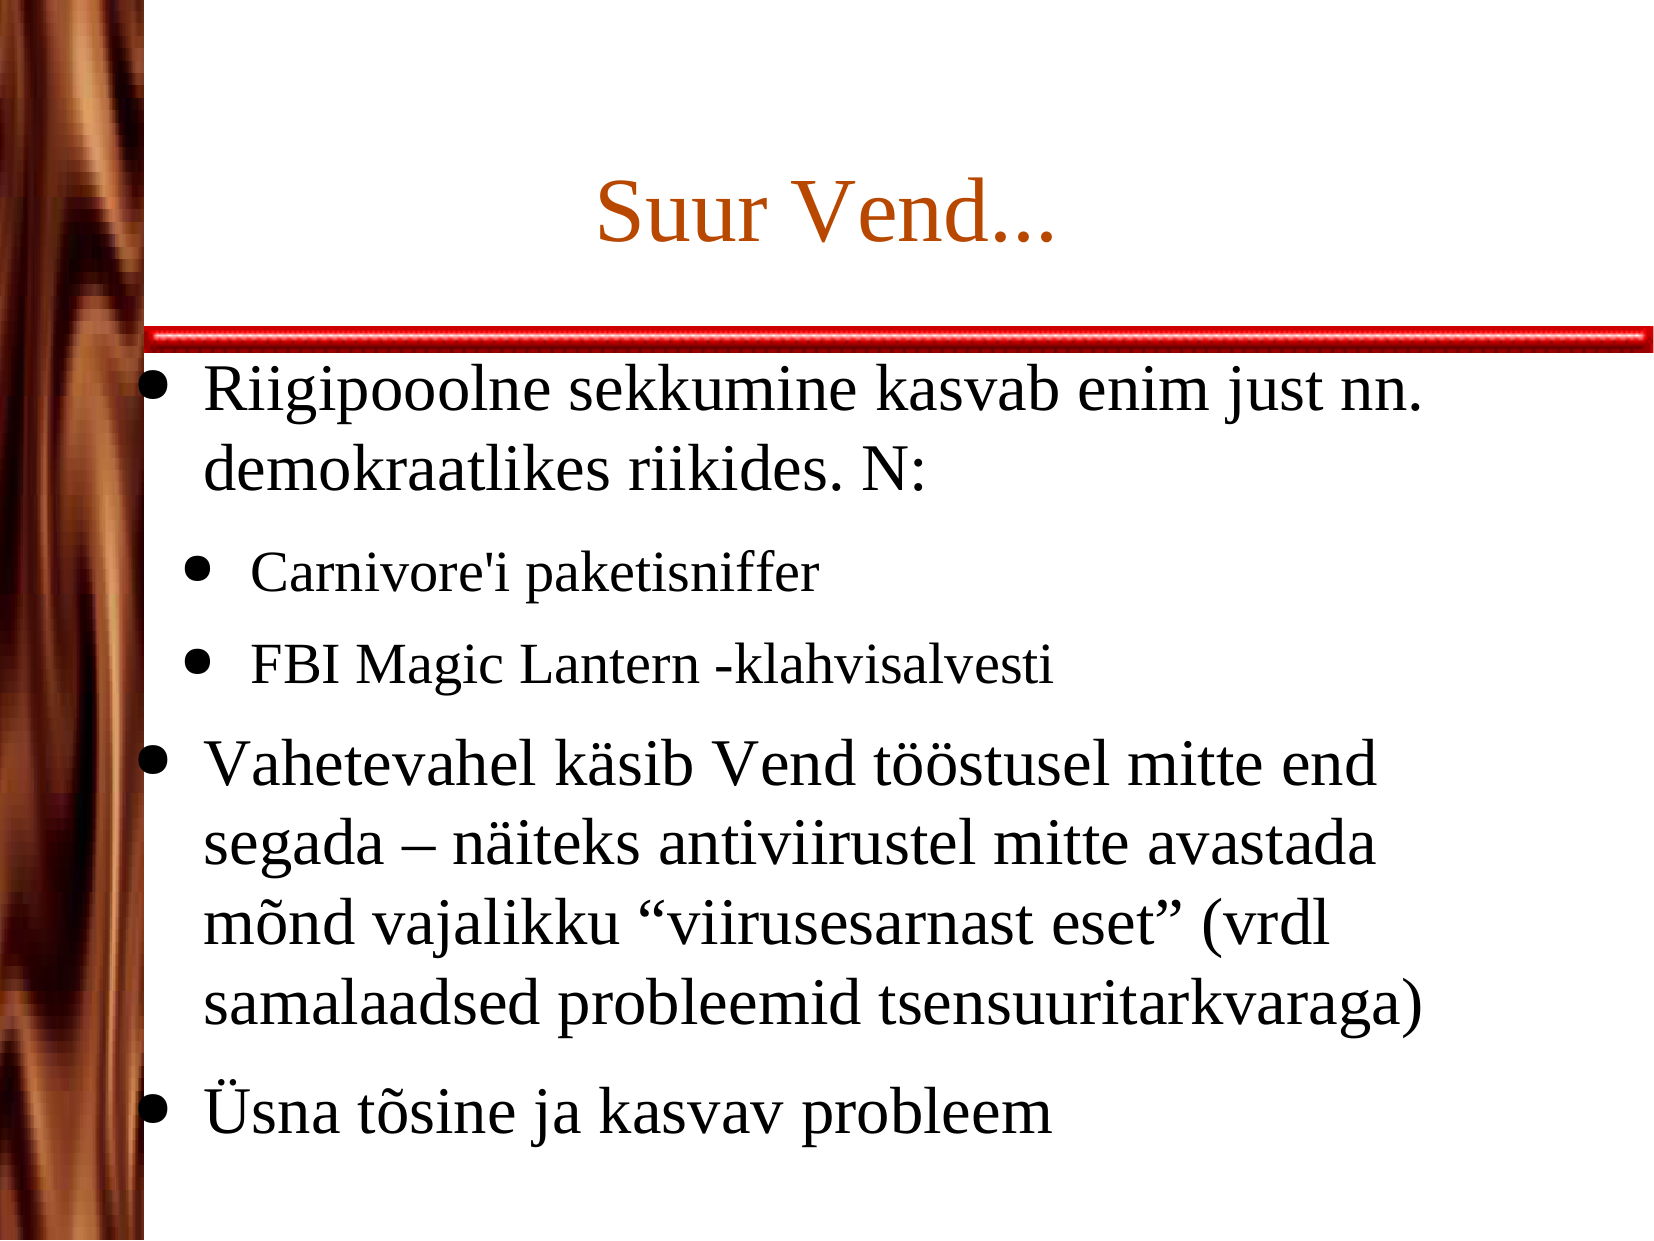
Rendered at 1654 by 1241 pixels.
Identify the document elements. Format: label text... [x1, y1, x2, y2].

list Riigipooolne sekkumine kasvab enim just nn. demokraatlikes riikides. N: Carnivore'i paketisniffer FBI Magic Lantern -klahvisalvesti Vahetevahel käsib Vend tööstusel mitte end segada – näiteks antiviirustel mitte avastada mõnd vajalikku “viirusesarnast eset” (vrdl samalaadsed probleemid tsensuuritarkvaraga) Üsna tõsine ja kasvav probleem [121, 344, 1533, 1144]
title Suur Vend... [121, 100, 1533, 312]
picture [0, 0, 1654, 1240]
